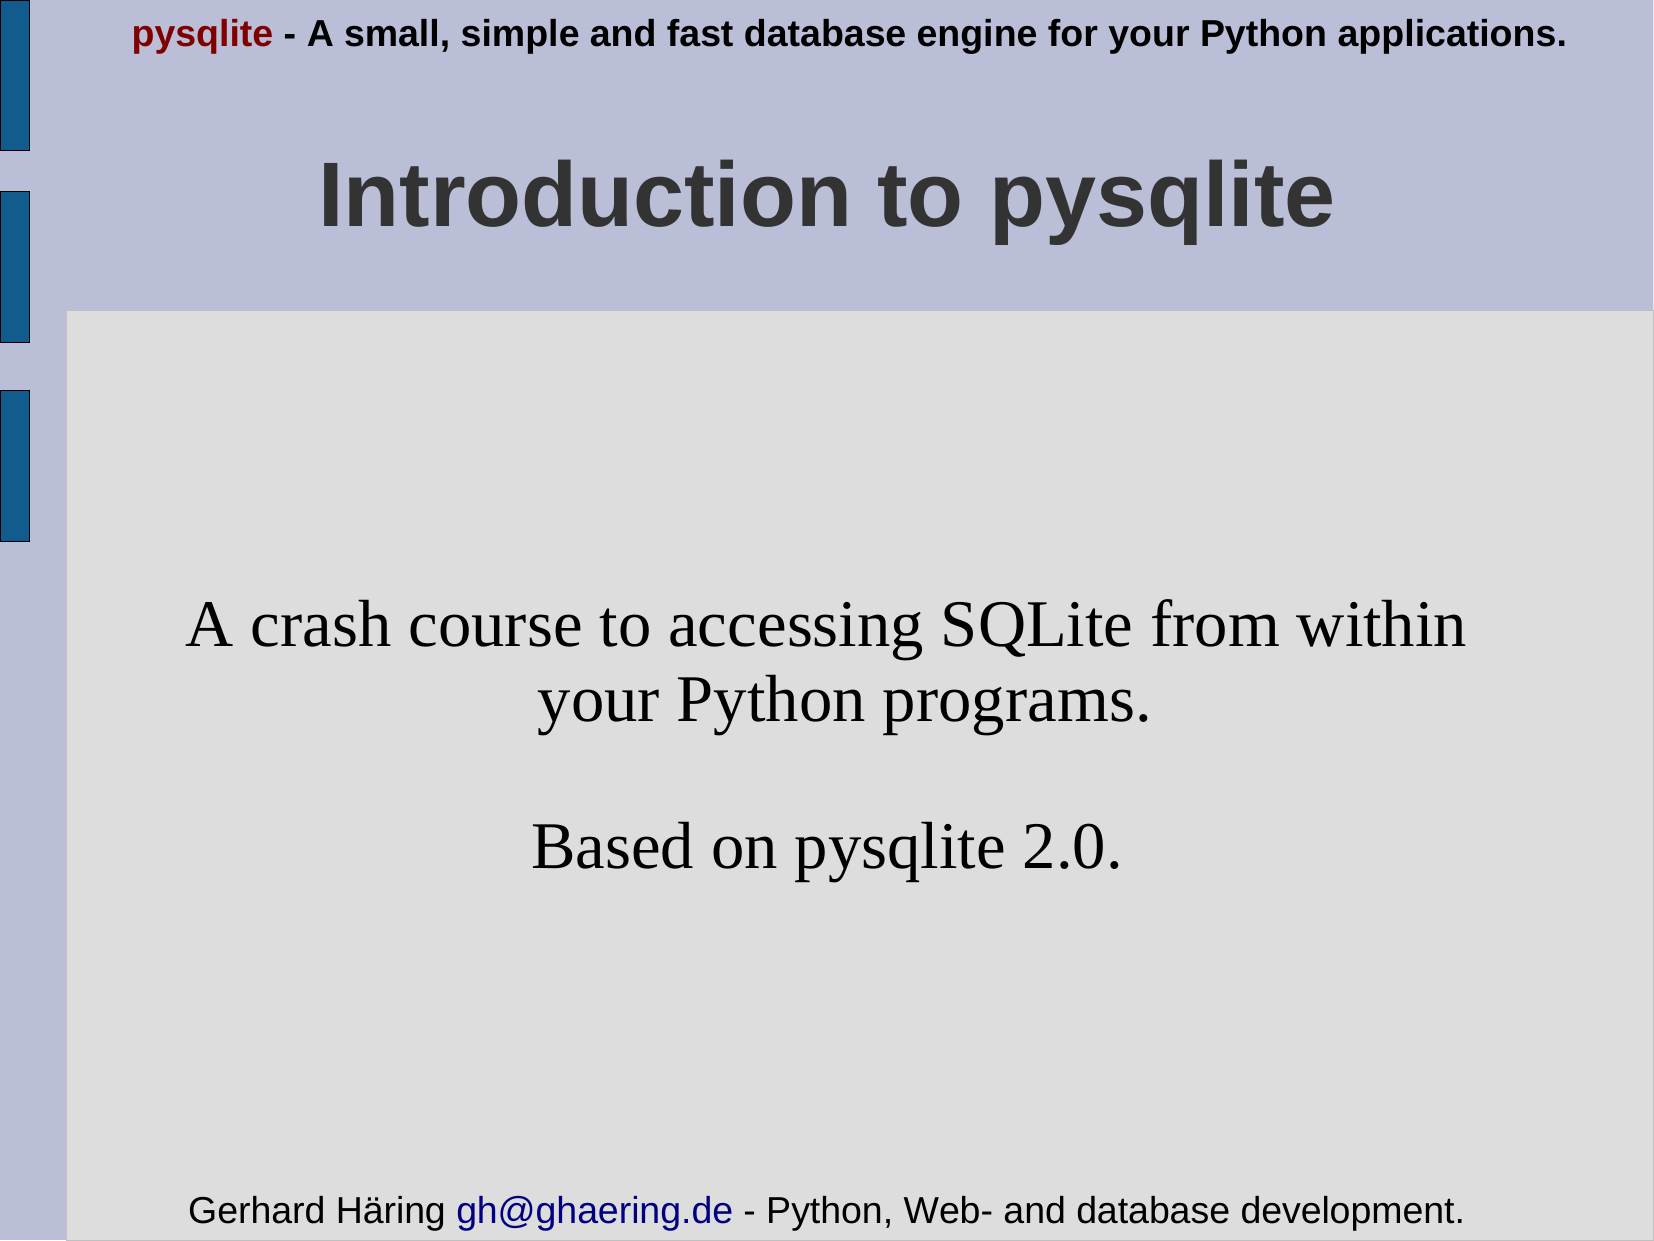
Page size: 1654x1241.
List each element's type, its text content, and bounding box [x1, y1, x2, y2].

title Introduction to pysqlite [121, 91, 1534, 299]
subtitle A crash course to accessing SQLite from within your Python programs. Based on pysqlite 2.0. [121, 326, 1534, 1145]
